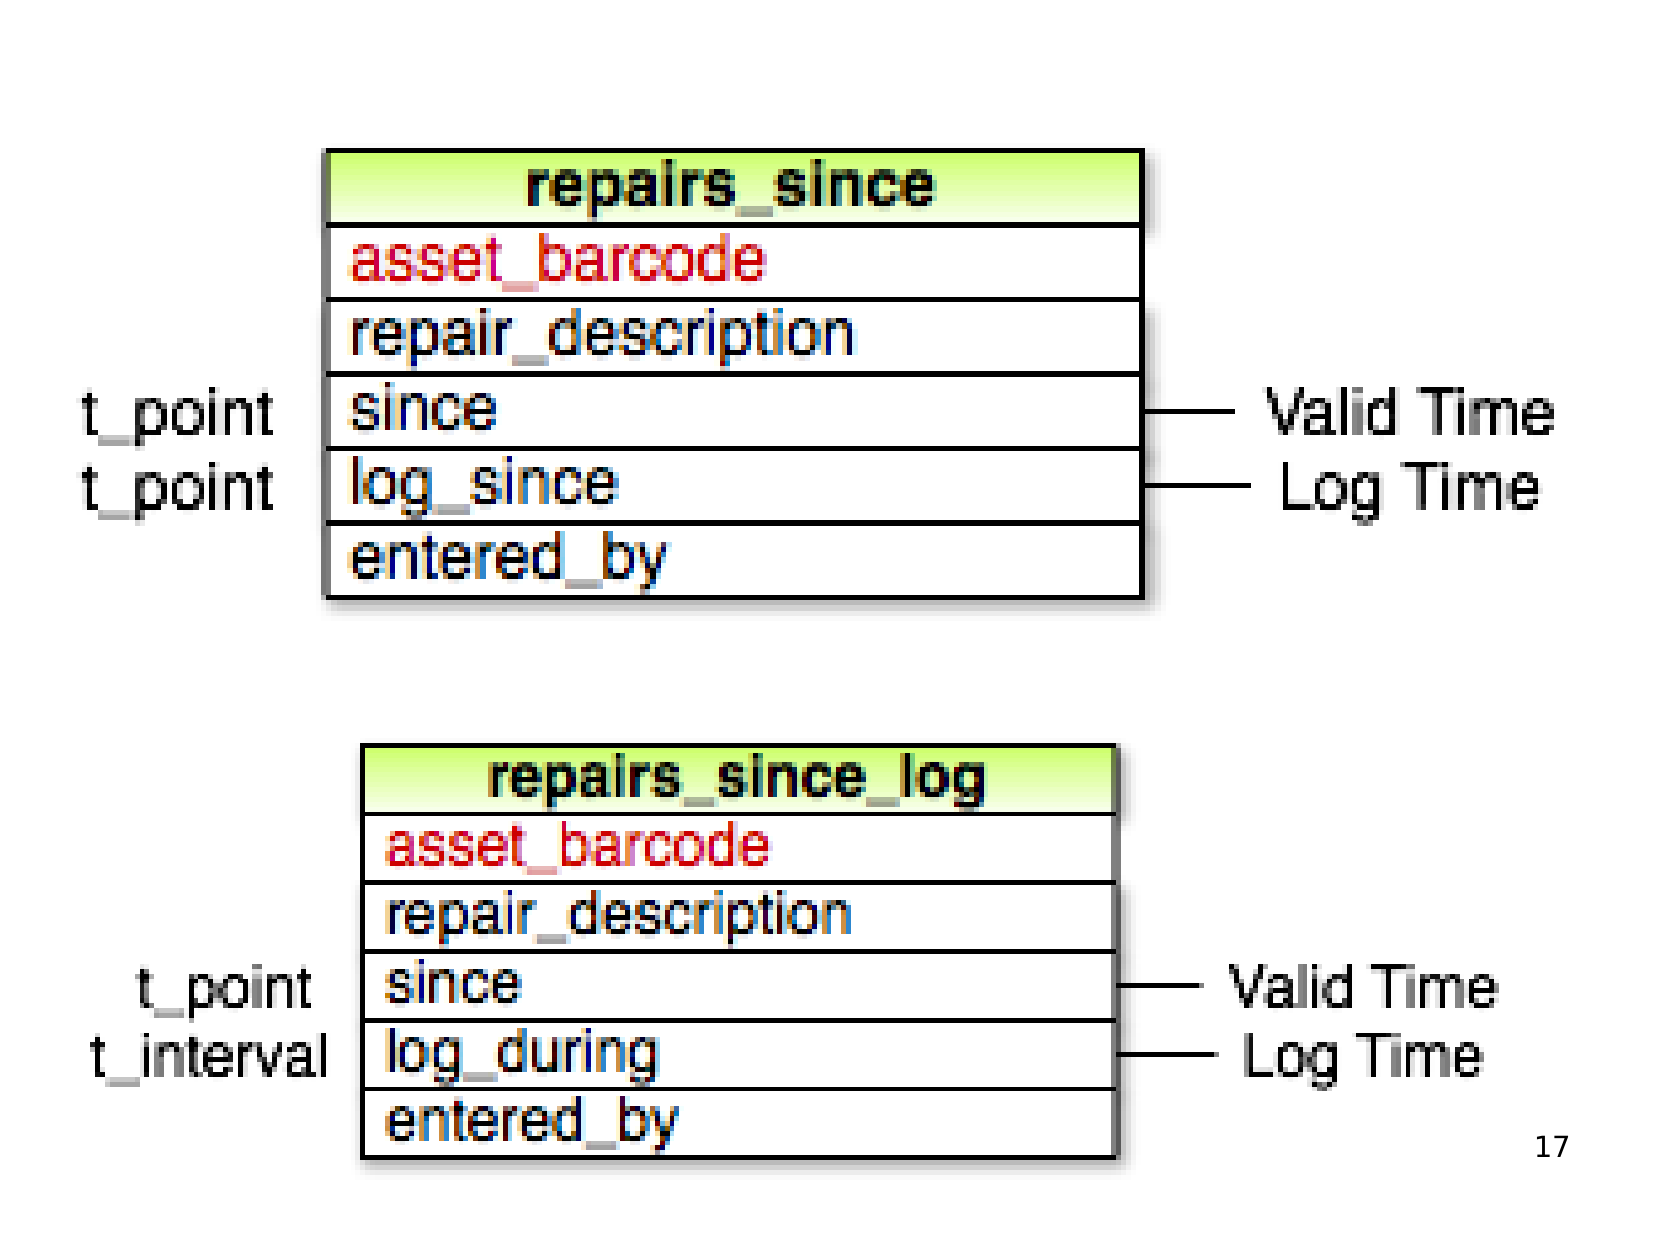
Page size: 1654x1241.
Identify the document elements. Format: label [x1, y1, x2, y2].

picture [29, 74, 1613, 676]
picture [37, 704, 1514, 1201]
